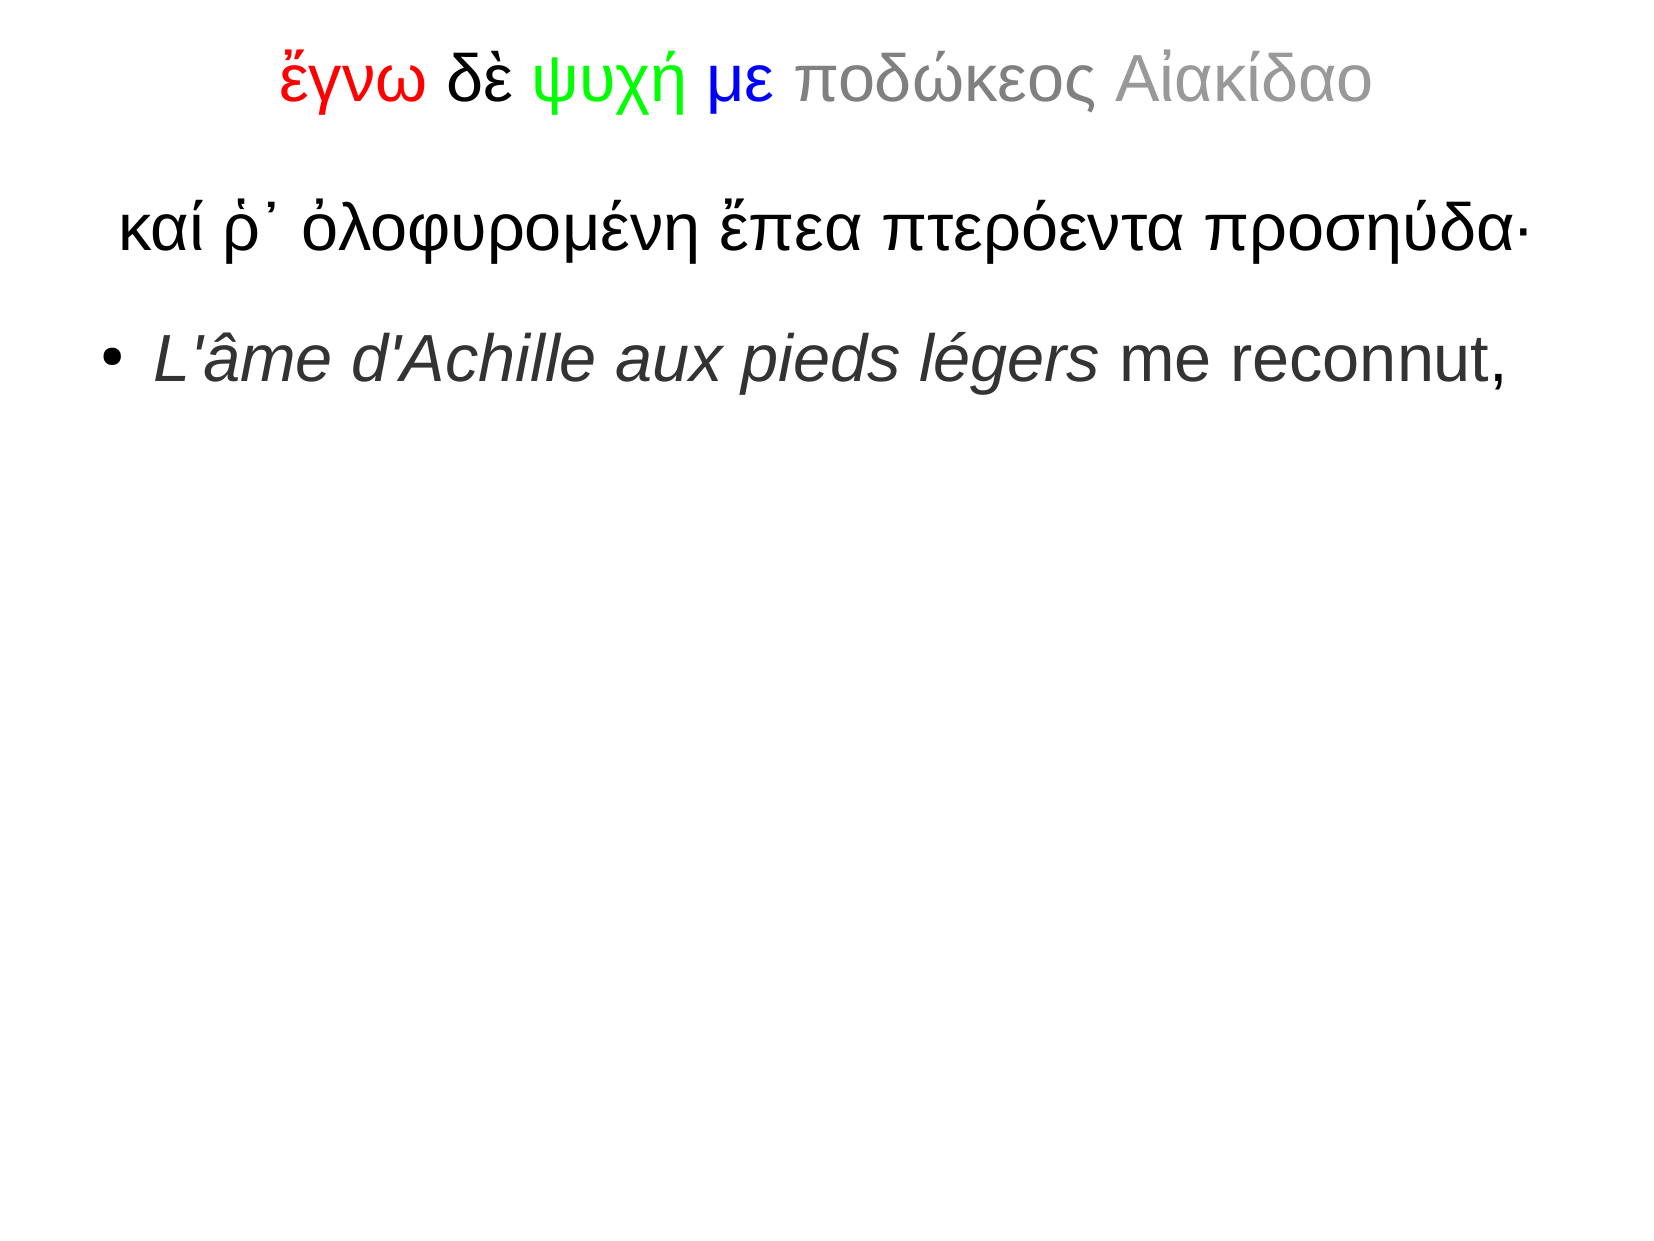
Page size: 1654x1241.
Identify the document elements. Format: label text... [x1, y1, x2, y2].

title ἔγνω δὲ ψυχή με ποδώκεος Αἰακίδαο καί ῥ᾽ ὀλοφυρομένη ἔπεα πτερόεντα προσηύδα· [82, 0, 1571, 320]
list L'âme d'Achille aux pieds légers me reconnut, [82, 320, 1571, 1041]
